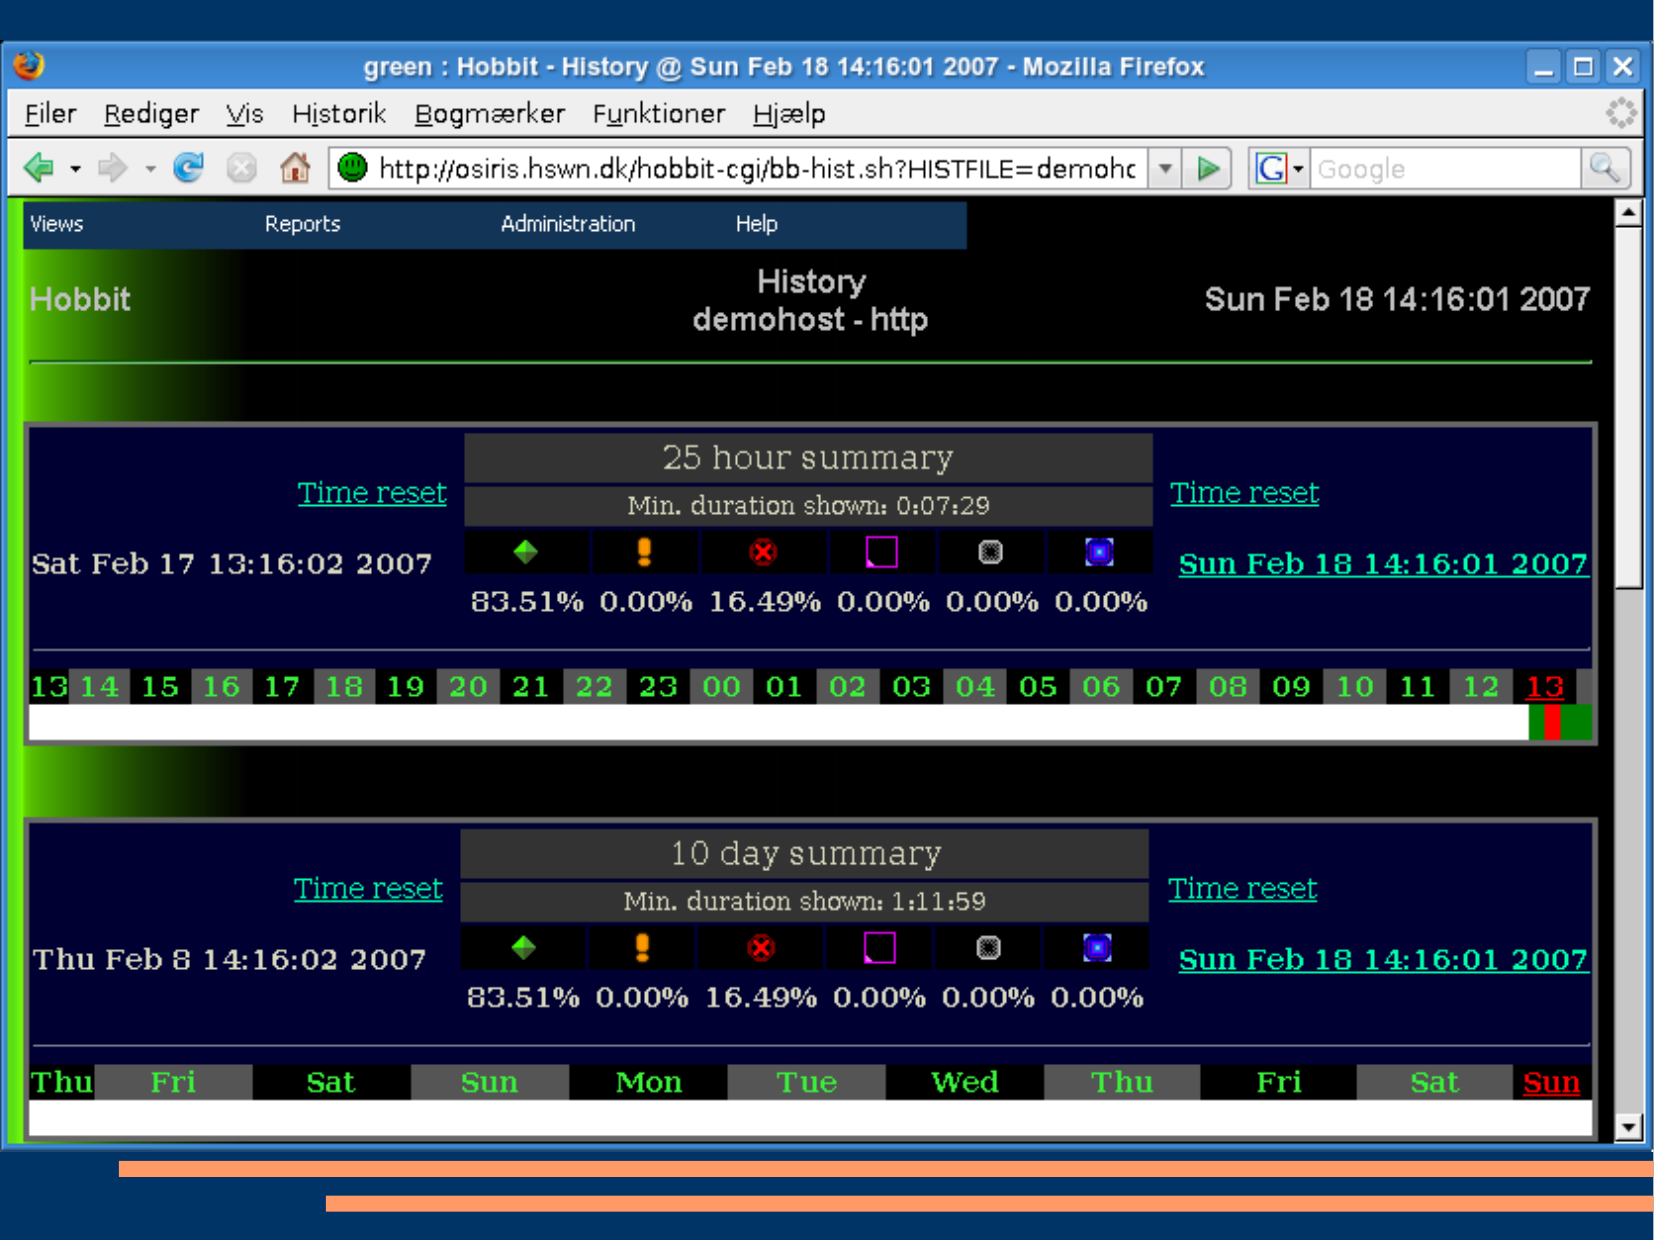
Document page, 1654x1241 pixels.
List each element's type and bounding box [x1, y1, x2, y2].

picture [0, 40, 1654, 1152]
